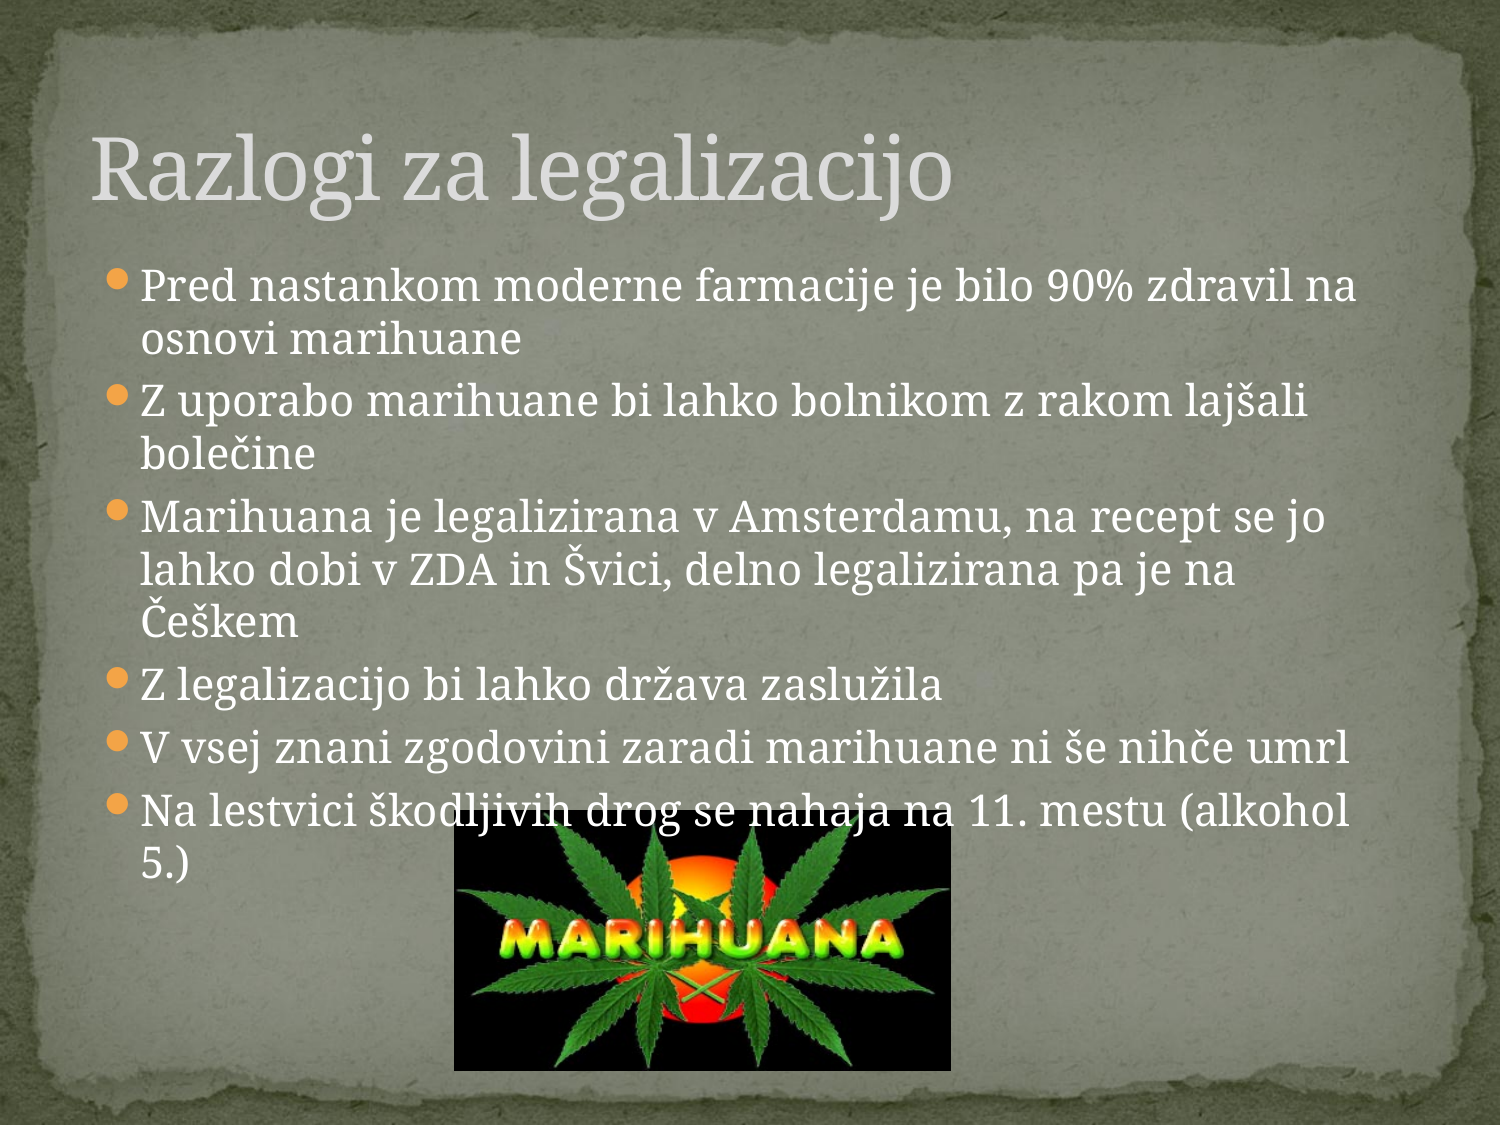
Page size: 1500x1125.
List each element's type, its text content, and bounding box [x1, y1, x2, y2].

title Razlogi za legalizacijo [75, 24, 1425, 225]
picture [0, 0, 1500, 1125]
list Pred nastankom moderne farmacije je bilo 90% zdravil na osnovi marihuane Z uporabo marihuane bi lahko bolnikom z rakom lajšali bolečine Marihuana je legalizirana v Amsterdamu, na recept se jo lahko dobi v ZDA in Švici, delno legalizirana pa je na Češkem Z legalizacijo bi lahko država zaslužila V vsej znani zgodovini zaradi marihuane ni še nihče umrl Na lestvici škodljivih drog se nahaja na 11. mestu (alkohol 5.) [88, 249, 1425, 964]
